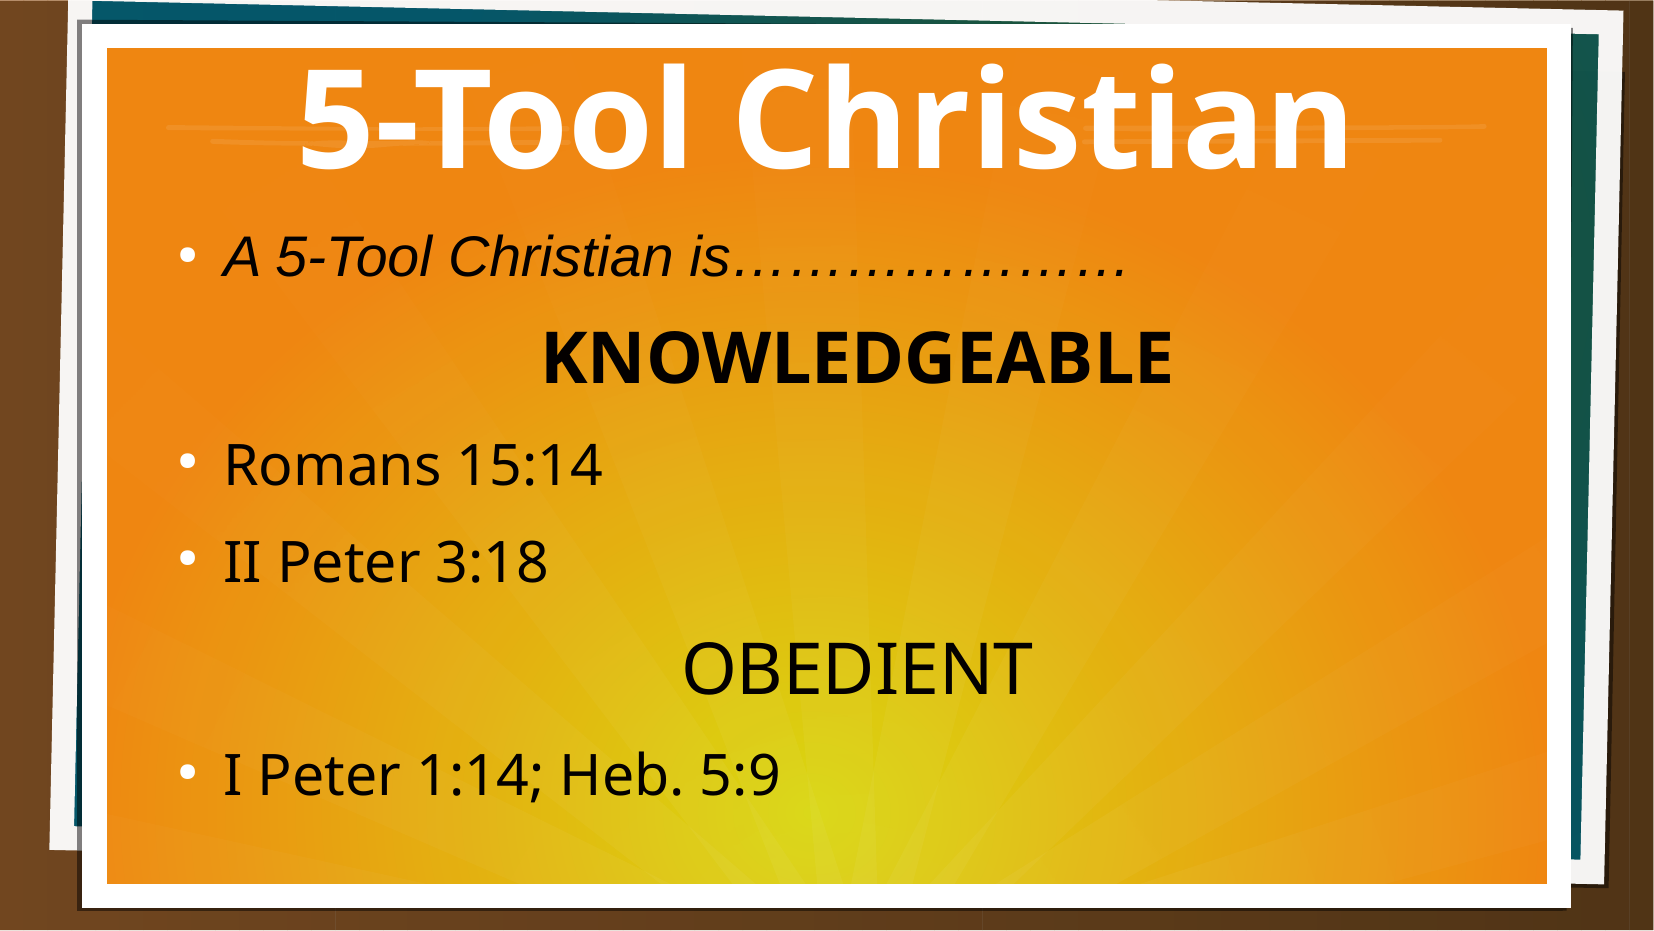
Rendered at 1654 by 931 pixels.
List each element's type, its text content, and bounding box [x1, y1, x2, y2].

list A 5-Tool Christian is………………… KNOWLEDGEABLE Romans 15:14 II Peter 3:18 OBEDIENT I Peter 1:14; Heb. 5:9 [162, 224, 1492, 815]
title 5-Tool Christian [82, 37, 1571, 193]
